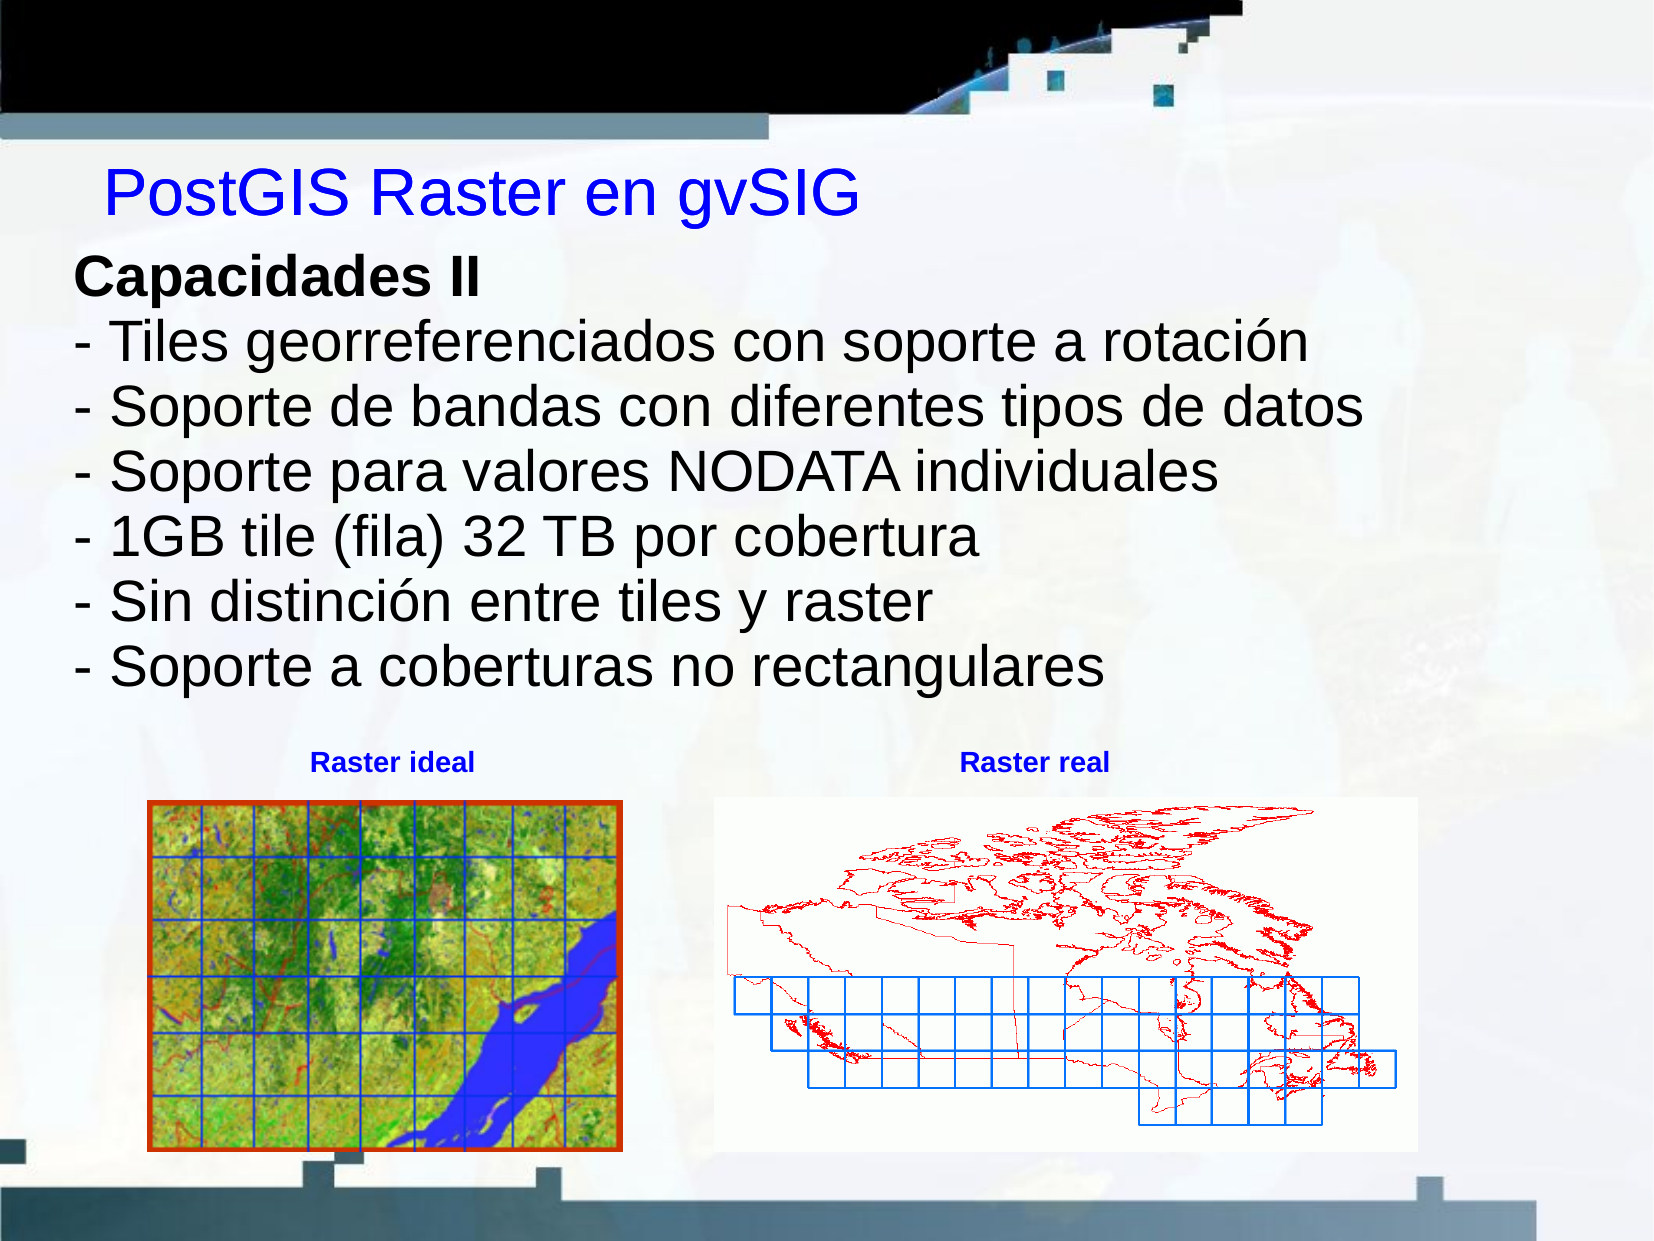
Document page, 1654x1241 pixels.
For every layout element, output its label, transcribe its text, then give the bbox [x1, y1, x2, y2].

text_box PostGIS Raster en gvSIG [88, 147, 916, 238]
picture [0, 0, 1654, 1241]
text_box Raster ideal [295, 738, 502, 799]
text_box Raster real [944, 738, 1152, 799]
text_box Capacidades II - Tiles georreferenciados con soporte a rotación - Soporte de bandas con diferentes tipos de datos - Soporte para valores NODATA individuales - 1GB tile (fila) 32 TB por cobertura - Sin distinción entre tiles y raster - Soporte a coberturas no rectangulares [59, 236, 1595, 762]
